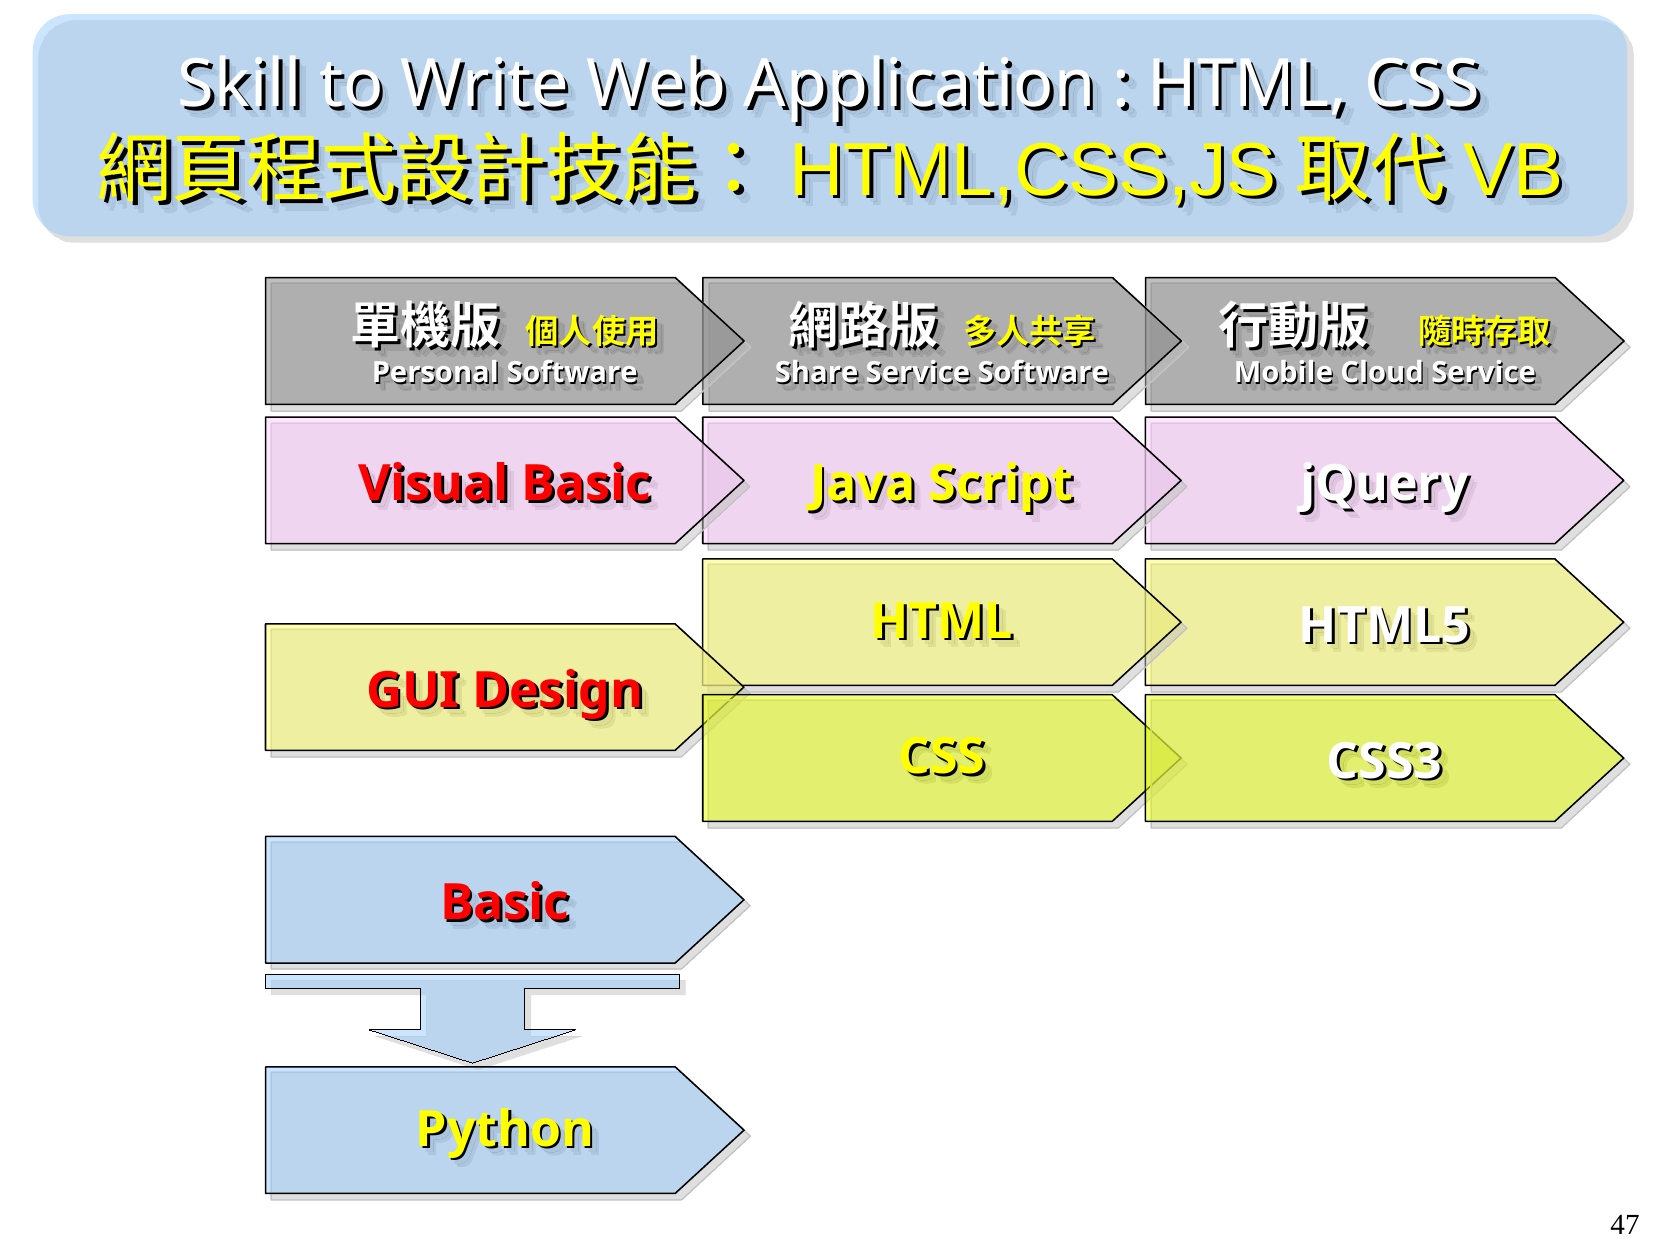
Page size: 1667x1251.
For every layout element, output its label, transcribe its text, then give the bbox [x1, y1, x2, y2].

text_box [265, 974, 680, 1064]
text_box 單機版 個人使用 Personal Software [265, 277, 745, 405]
text_box Visual Basic [265, 417, 744, 544]
text_box 網路版 多人共享 Share Service Software [702, 277, 1182, 405]
text_box CSS3 [1145, 694, 1624, 822]
text_box CSS [702, 694, 1145, 822]
text_box Basic [265, 836, 744, 964]
text_box Skill to Write Web Application : HTML, CSS 網頁程式設計技能：HTML,CSS,JS取代VB [32, 14, 1628, 237]
text_box GUI Design [265, 623, 744, 751]
text_box HTML [702, 558, 1182, 686]
text_box HTML5 [1145, 558, 1624, 686]
text_box Python [265, 1066, 745, 1194]
text_box Java Script [702, 417, 1182, 544]
text_box 行動版 隨時存取 Mobile Cloud Service [1145, 277, 1625, 405]
text_box jQuery [1145, 417, 1624, 544]
